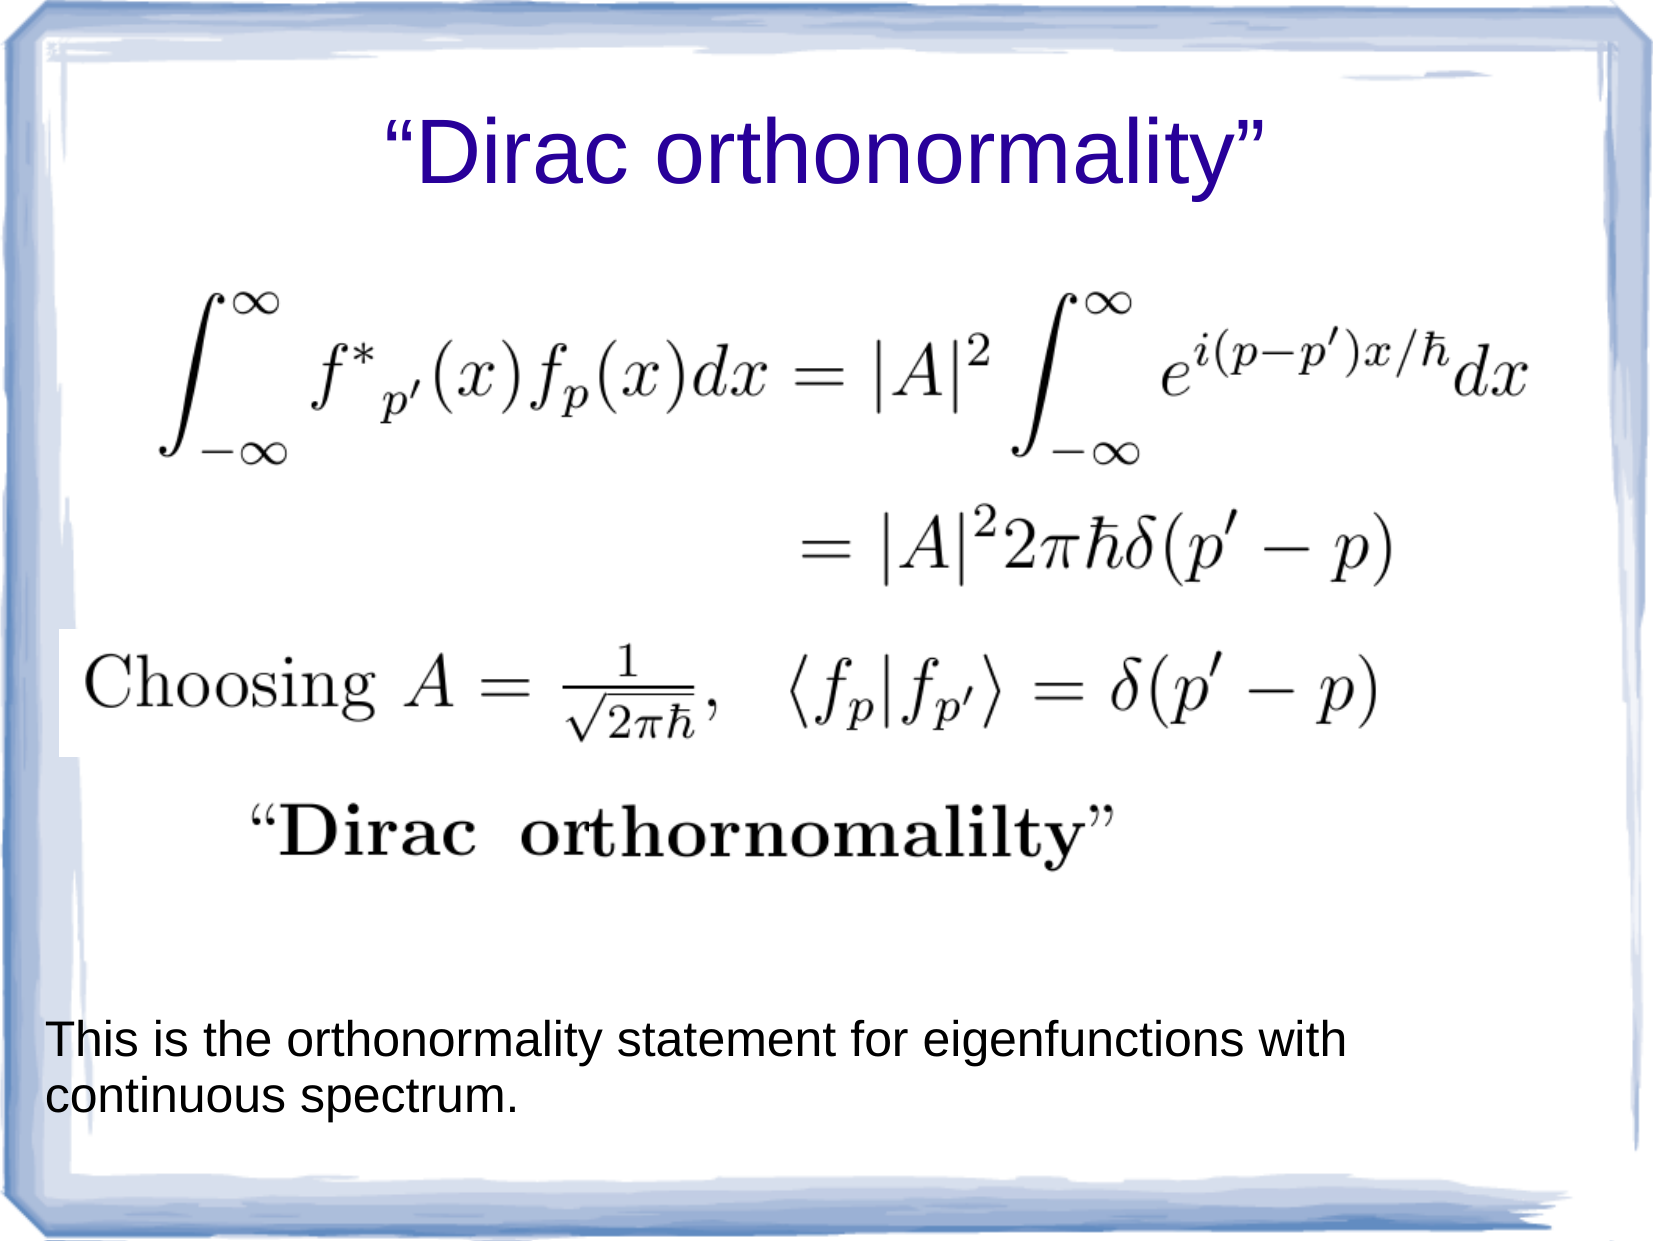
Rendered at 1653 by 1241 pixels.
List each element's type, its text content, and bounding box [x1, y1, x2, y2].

title “Dirac orthonormality” [82, 49, 1570, 256]
picture [0, 0, 1653, 1241]
text_box This is the orthonormality statement for eigenfunctions with continuous spectrum. [29, 1004, 1456, 1132]
